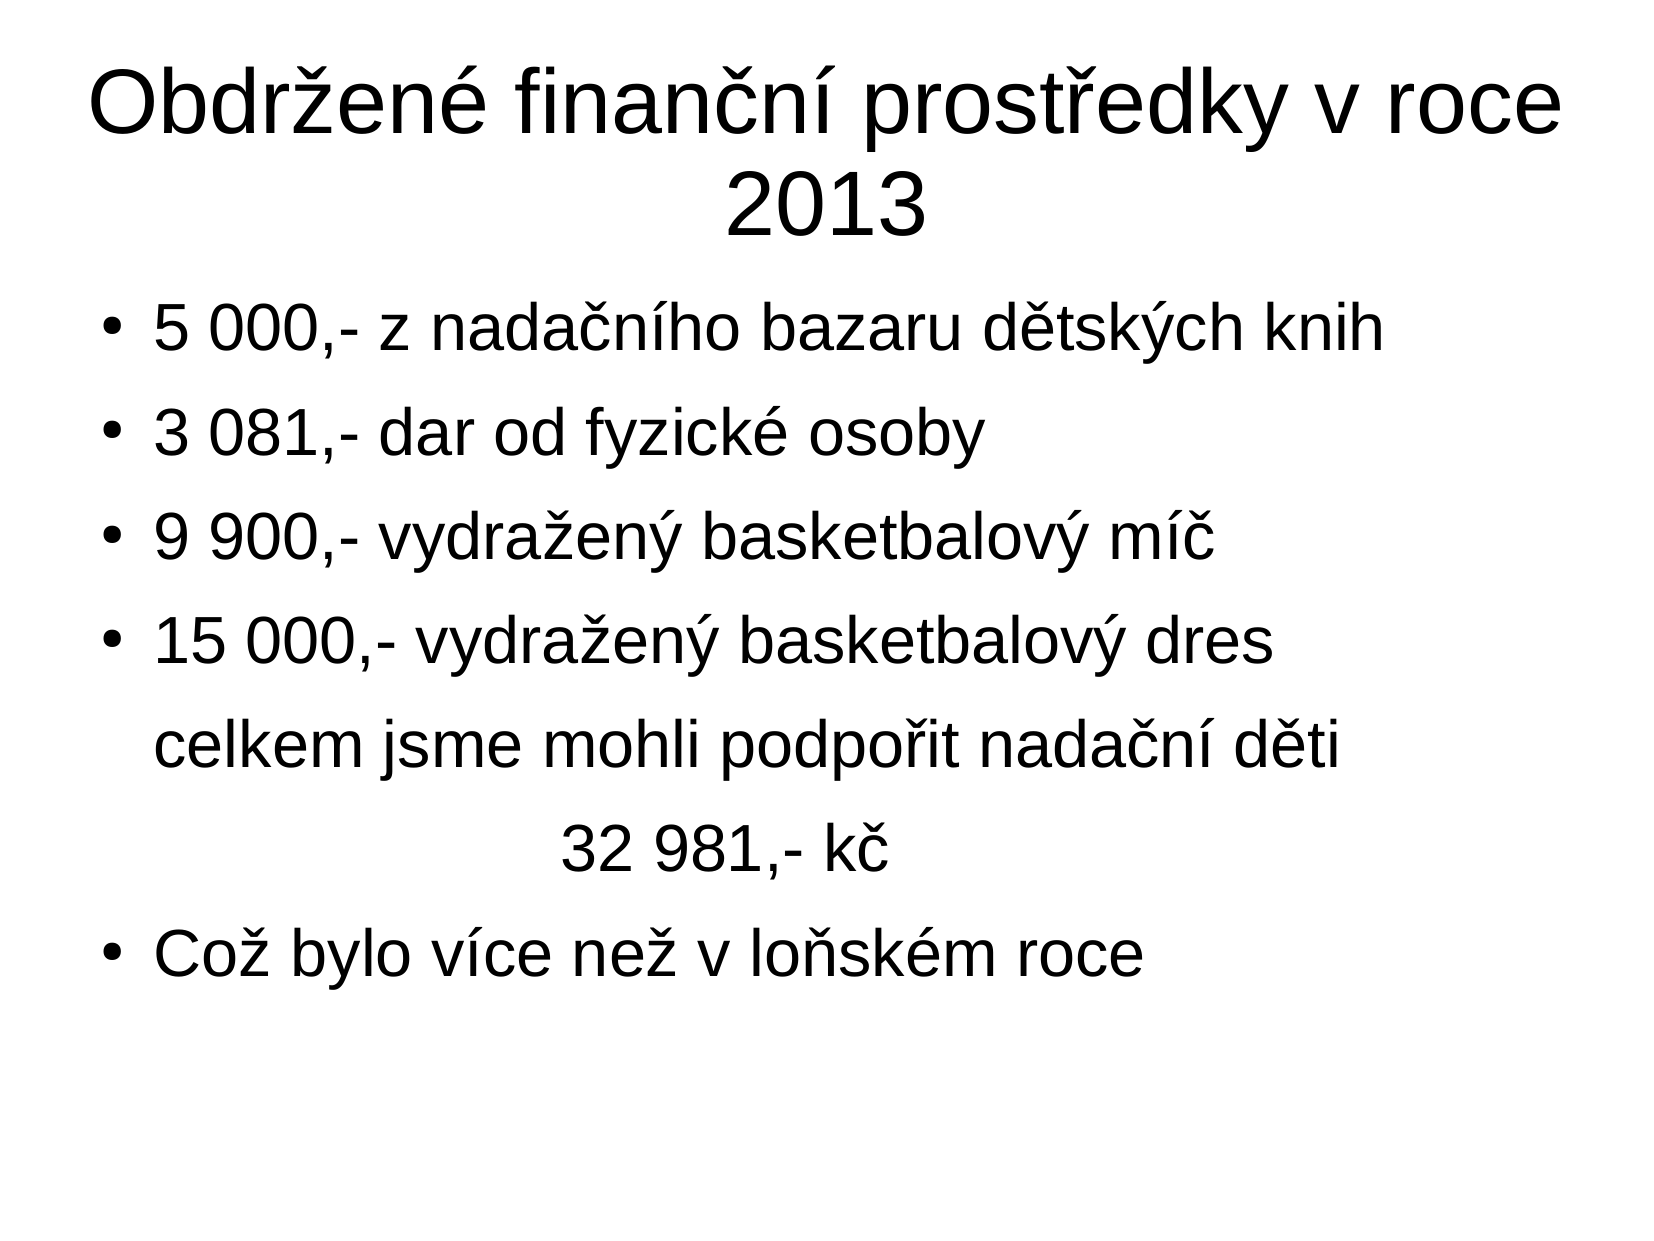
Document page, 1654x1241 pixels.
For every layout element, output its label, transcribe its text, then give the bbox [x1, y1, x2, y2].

list 5 000,- z nadačního bazaru dětských knih 3 081,- dar od fyzické osoby 9 900,- vydražený basketbalový míč 15 000,- vydražený basketbalový dres celkem jsme mohli podpořit nadační děti 32 981,- kč Což bylo více než v loňském roce [82, 290, 1571, 1109]
title Obdržené finanční prostředky v roce 2013 [82, 49, 1571, 257]
